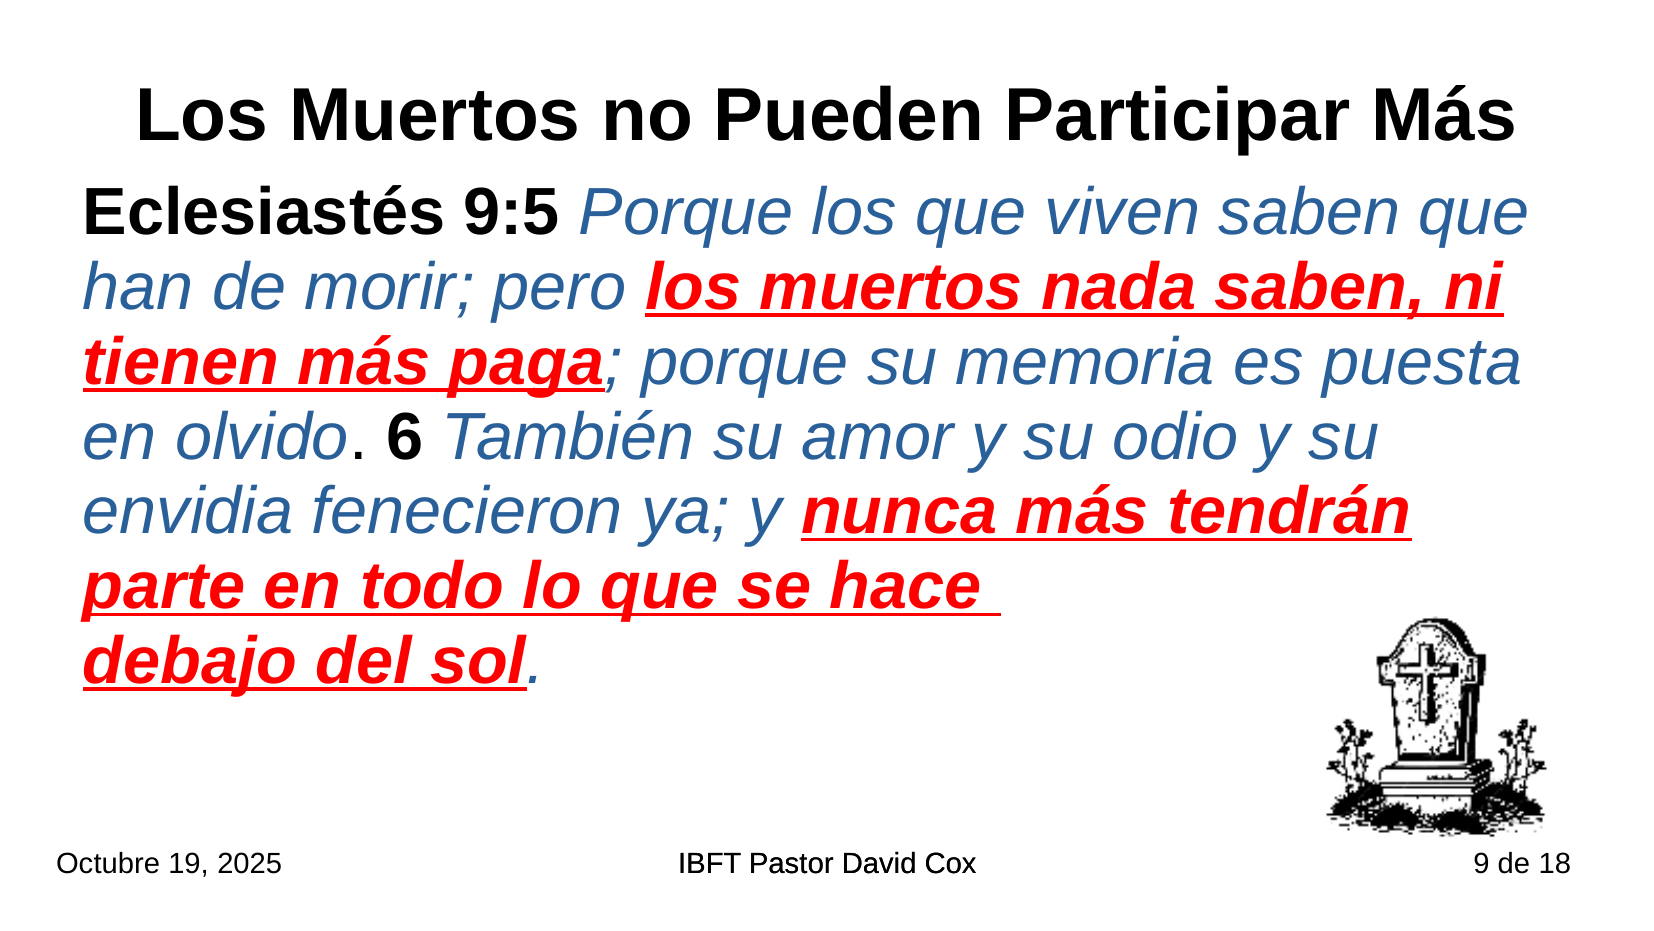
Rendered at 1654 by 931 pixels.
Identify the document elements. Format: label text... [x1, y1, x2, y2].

list Eclesiastés 9:5 Porque los que viven saben que han de morir; pero los muertos nada saben, ni tienen más paga; porque su memoria es puesta en olvido. 6 También su amor y su odio y su envidia fenecieron ya; y nunca más tendrán parte en todo lo que se hace debajo del sol. [82, 174, 1571, 758]
picture [1304, 758, 1566, 856]
title Los Muertos no Pueden Participar Más [82, 37, 1571, 174]
